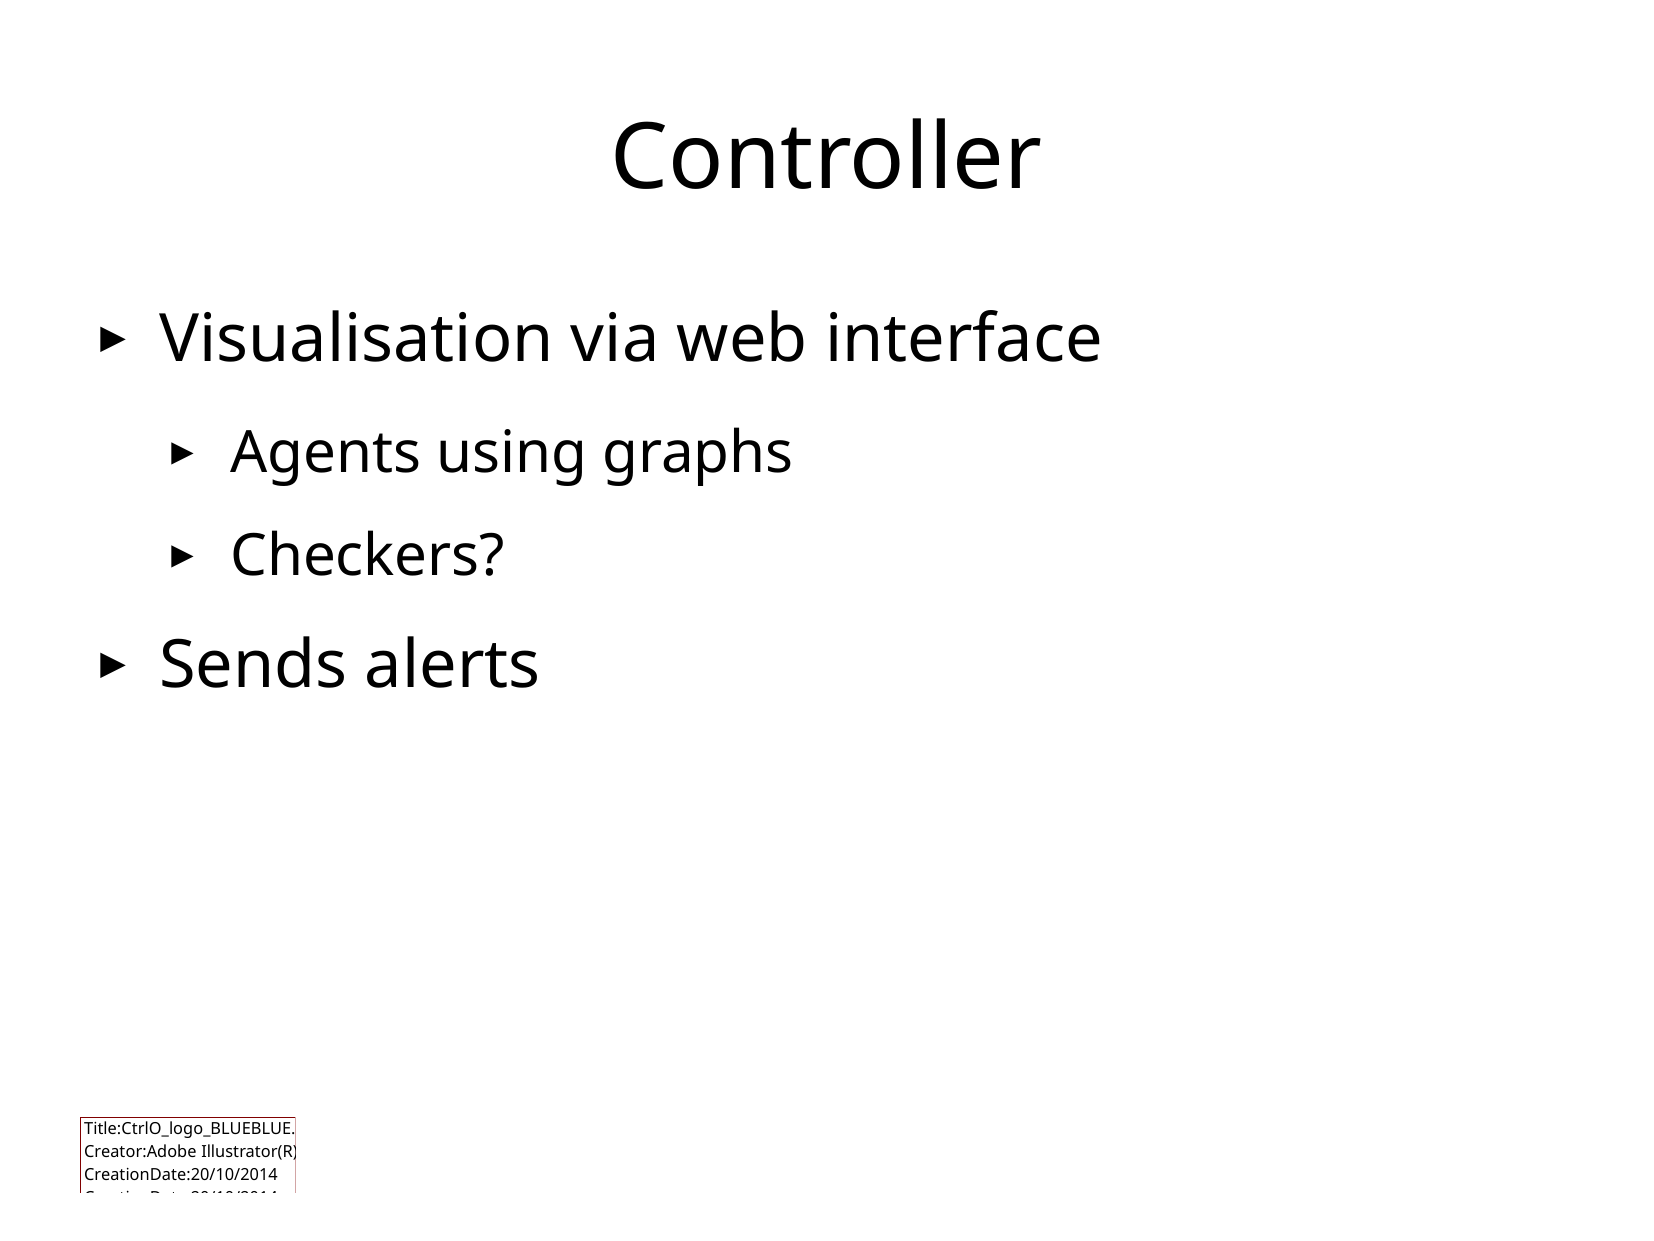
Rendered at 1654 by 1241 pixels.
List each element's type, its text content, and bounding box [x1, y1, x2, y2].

title Controller [82, 49, 1571, 257]
list Visualisation via web interface Agents using graphs Checkers? Sends alerts [82, 290, 1571, 1010]
